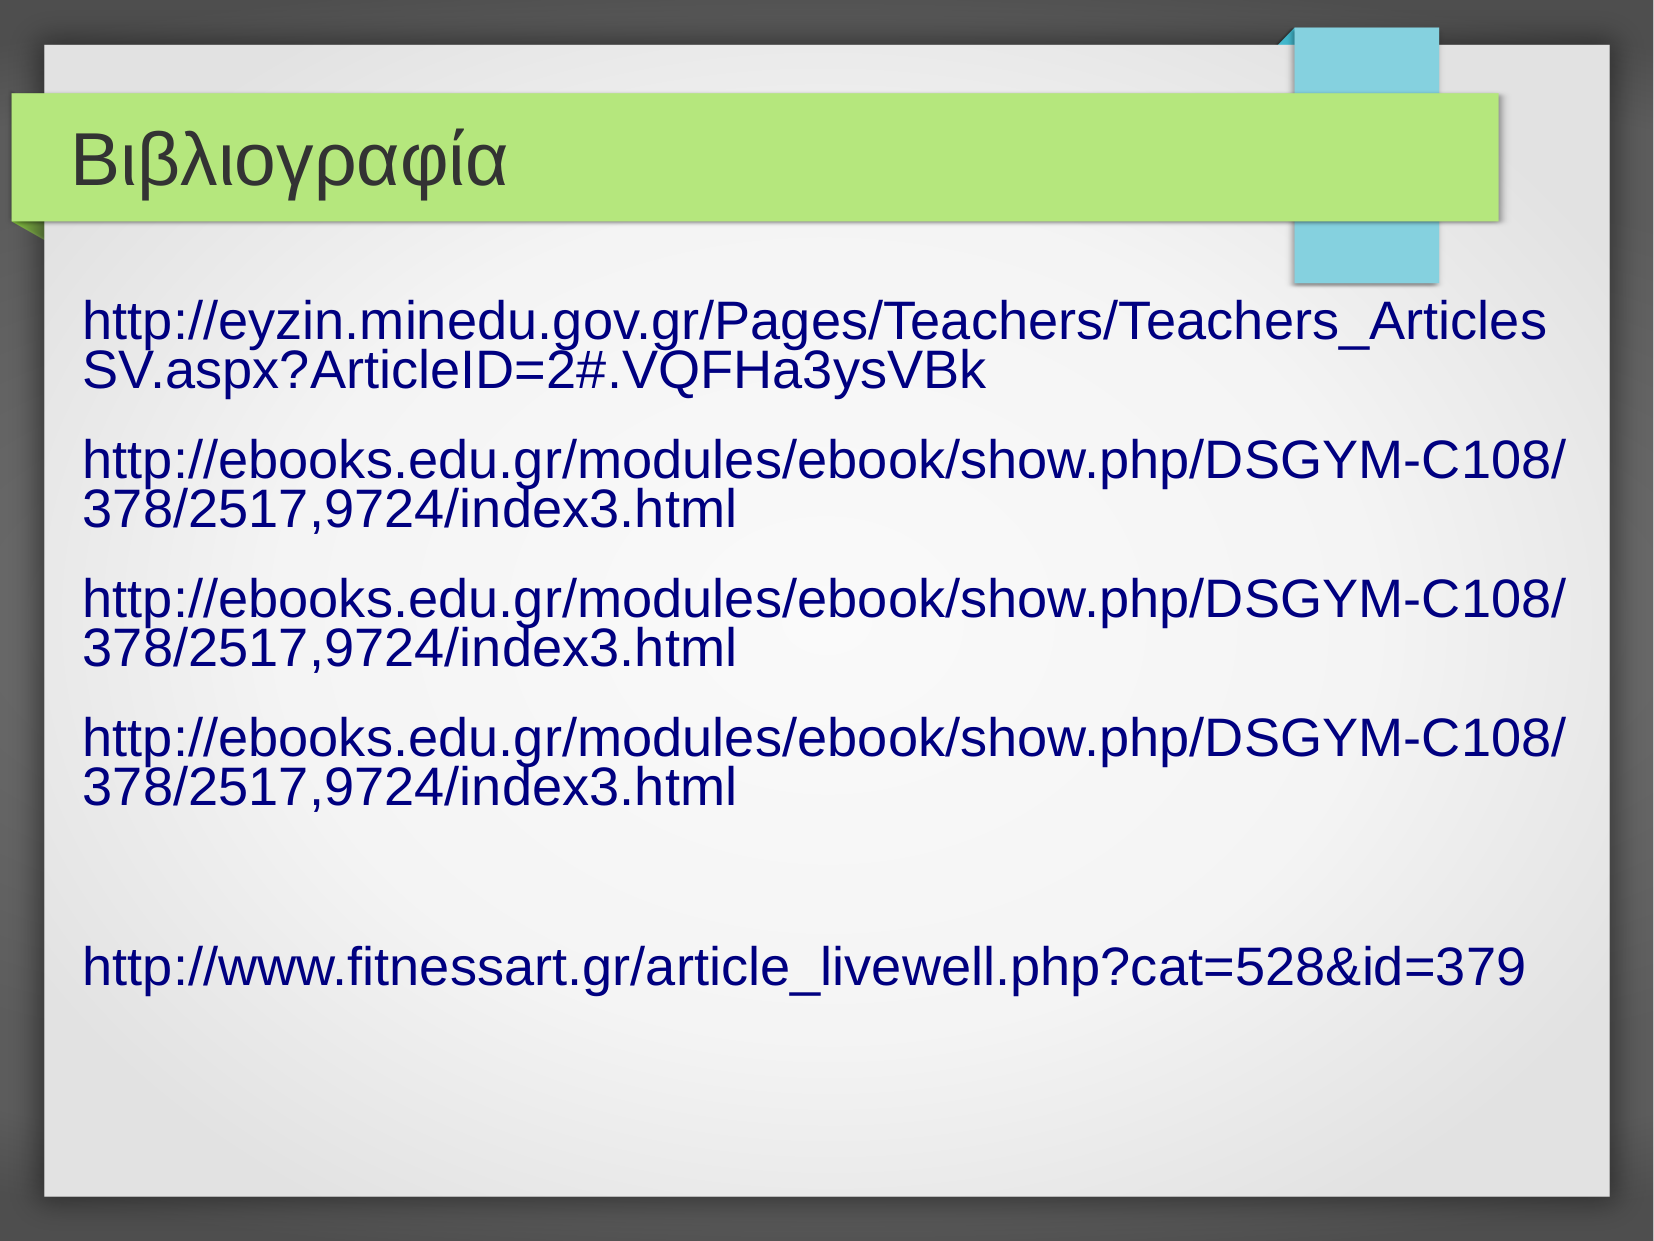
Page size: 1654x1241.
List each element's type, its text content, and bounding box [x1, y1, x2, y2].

list http://eyzin.minedu.gov.gr/Pages/Teachers/Teachers_ArticlesSV.aspx?ArticleID=2#.VQFHa3ysVBk http://ebooks.edu.gr/modules/ebook/show.php/DSGYM-C108/378/2517,9724/index3.html http://ebooks.edu.gr/modules/ebook/show.php/DSGYM-C108/378/2517,9724/index3.html http://ebooks.edu.gr/modules/ebook/show.php/DSGYM-C108/378/2517,9724/index3.html http://www.fitnessart.gr/article_livewell.php?cat=528&id=379 [82, 290, 1571, 1010]
title Βιβλιογραφία [70, 106, 1229, 213]
picture [0, 0, 1654, 1241]
